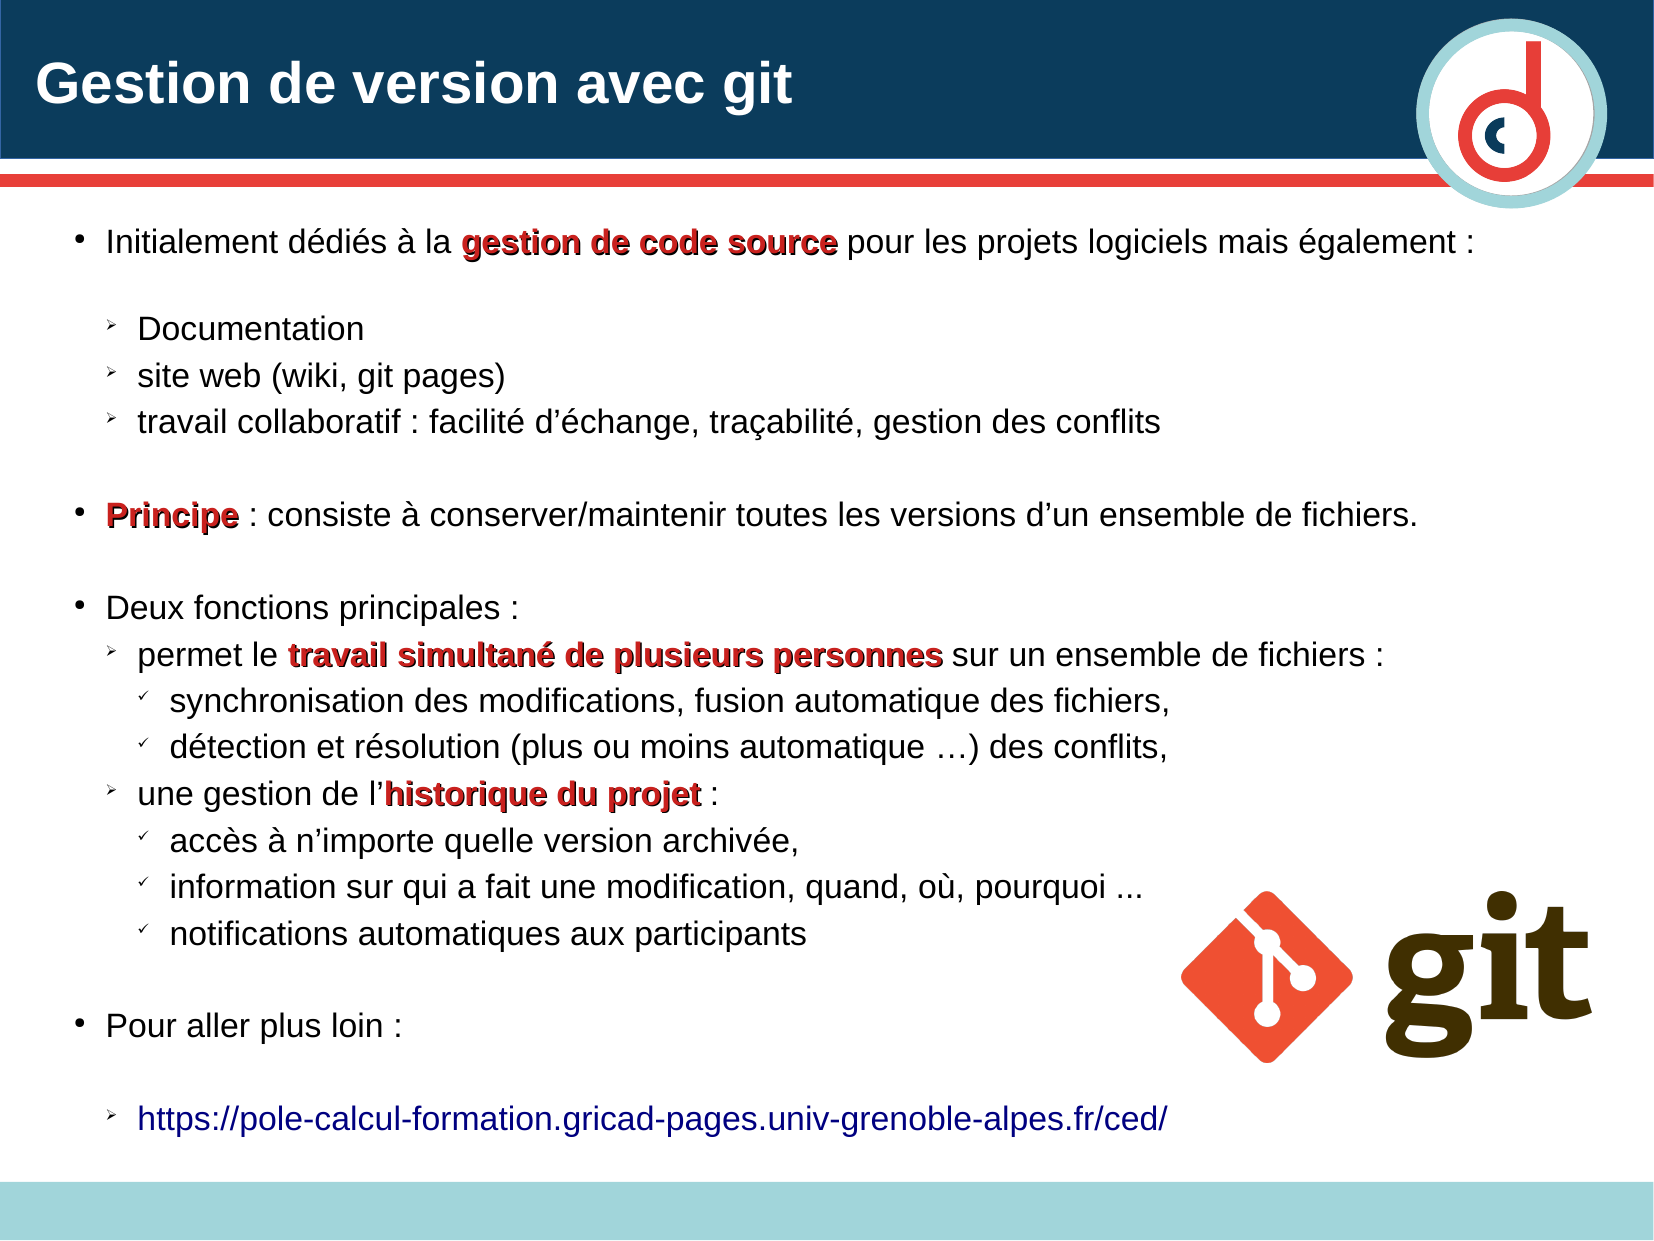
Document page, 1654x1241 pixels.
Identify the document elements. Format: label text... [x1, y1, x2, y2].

picture [1181, 891, 1592, 1063]
title Gestion de version avec git [35, 11, 1430, 159]
text_box Initialement dédiés à la gestion de code source pour les projets logiciels mais également : Documentation site web (wiki, git pages) travail collaboratif : facilité d’échange, traçabilité, gestion des conflits Principe : consiste à conserver/maintenir toutes les versions d’un ensemble de fichiers. Deux fonctions principales : permet le travail simultané de plusieurs personnes sur un ensemble de fichiers : synchronisation des modifications, fusion automatique des fichiers, détection et résolution (plus ou moins automatique …) des conflits, une gestion de l’historique du projet : accès à n’importe quelle version archivée, information sur qui a fait une modification, quand, où, pourquoi ... notifications automatiques aux participants Pour aller plus loin : https://pole-calcul-formation.gricad-pages.univ-grenoble-alpes.fr/ced/ [59, 206, 1595, 1152]
